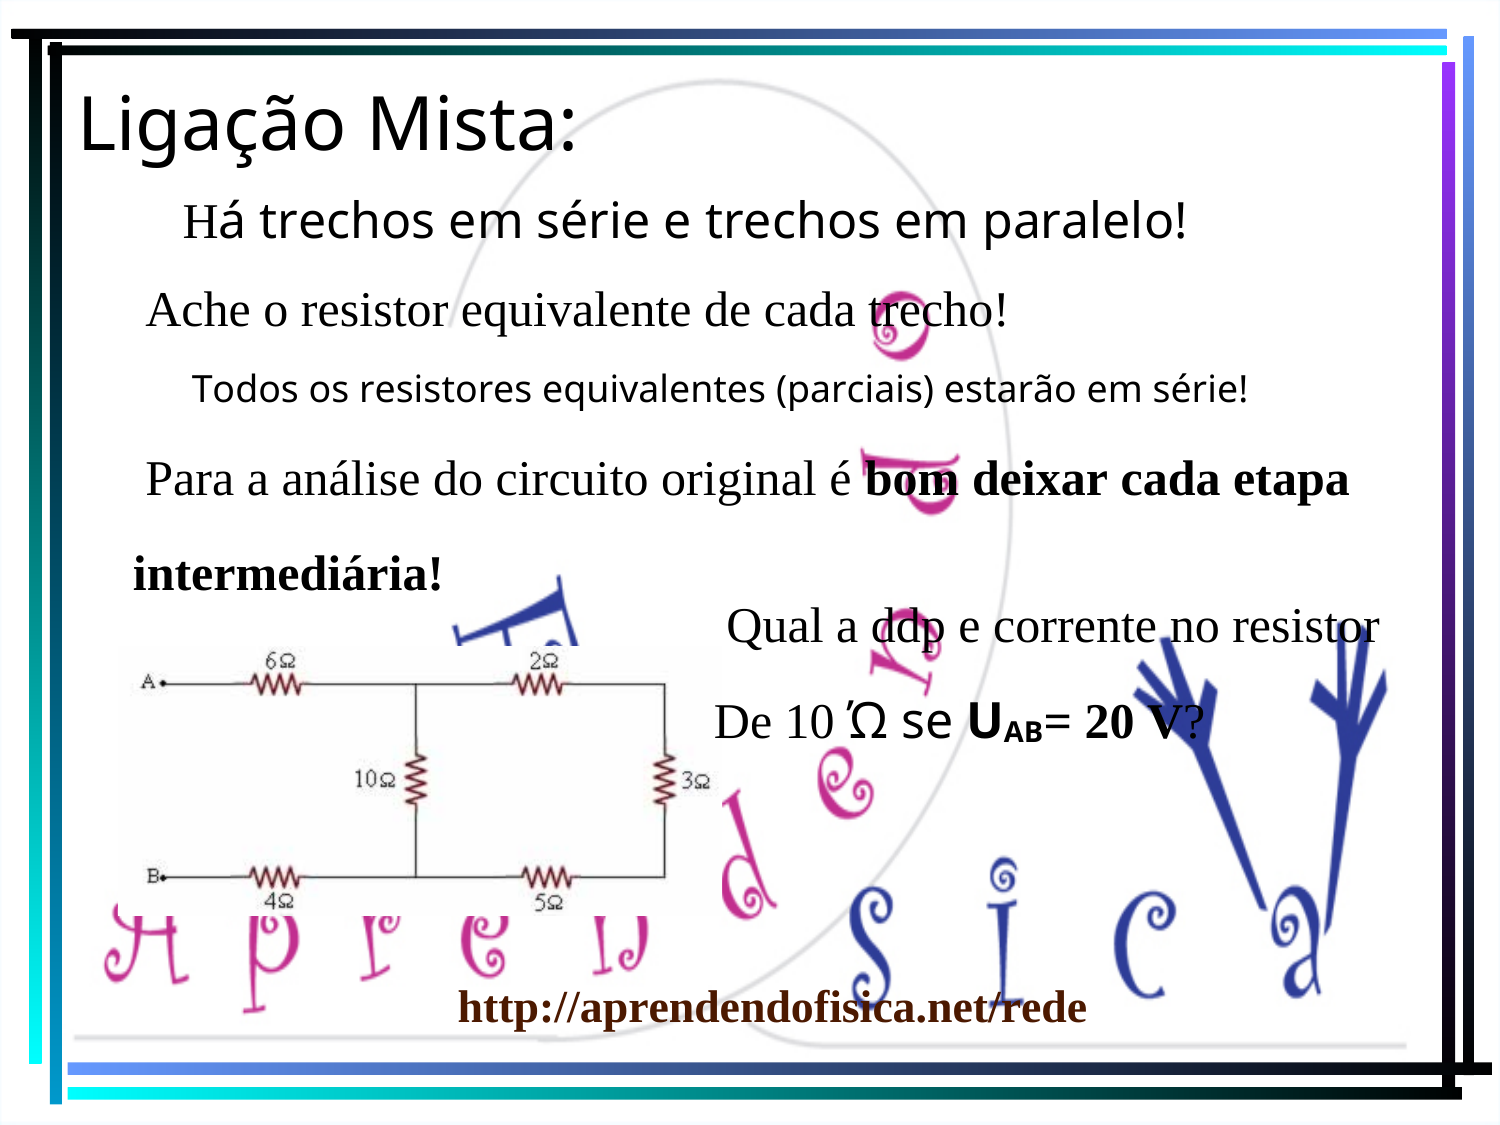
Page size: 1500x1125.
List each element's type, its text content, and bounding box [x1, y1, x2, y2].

picture [0, 0, 1500, 1125]
text_box Qual a ddp e corrente no resistor De 10 Ώ se UAB= 20 V? [699, 590, 1396, 761]
text_box Há trechos em série e trechos em paralelo! [155, 177, 1217, 261]
text_box Ache o resistor equivalente de cada trecho! [118, 265, 1039, 350]
text_box http://aprendendofisica.net/rede [442, 974, 1103, 1041]
text_box Para a análise do circuito original é bom deixar cada etapa intermediária! [118, 442, 1378, 614]
title Ligação Mista: [62, 62, 1375, 188]
text_box Todos os resistores equivalentes (parciais) estarão em série! [177, 354, 1265, 421]
